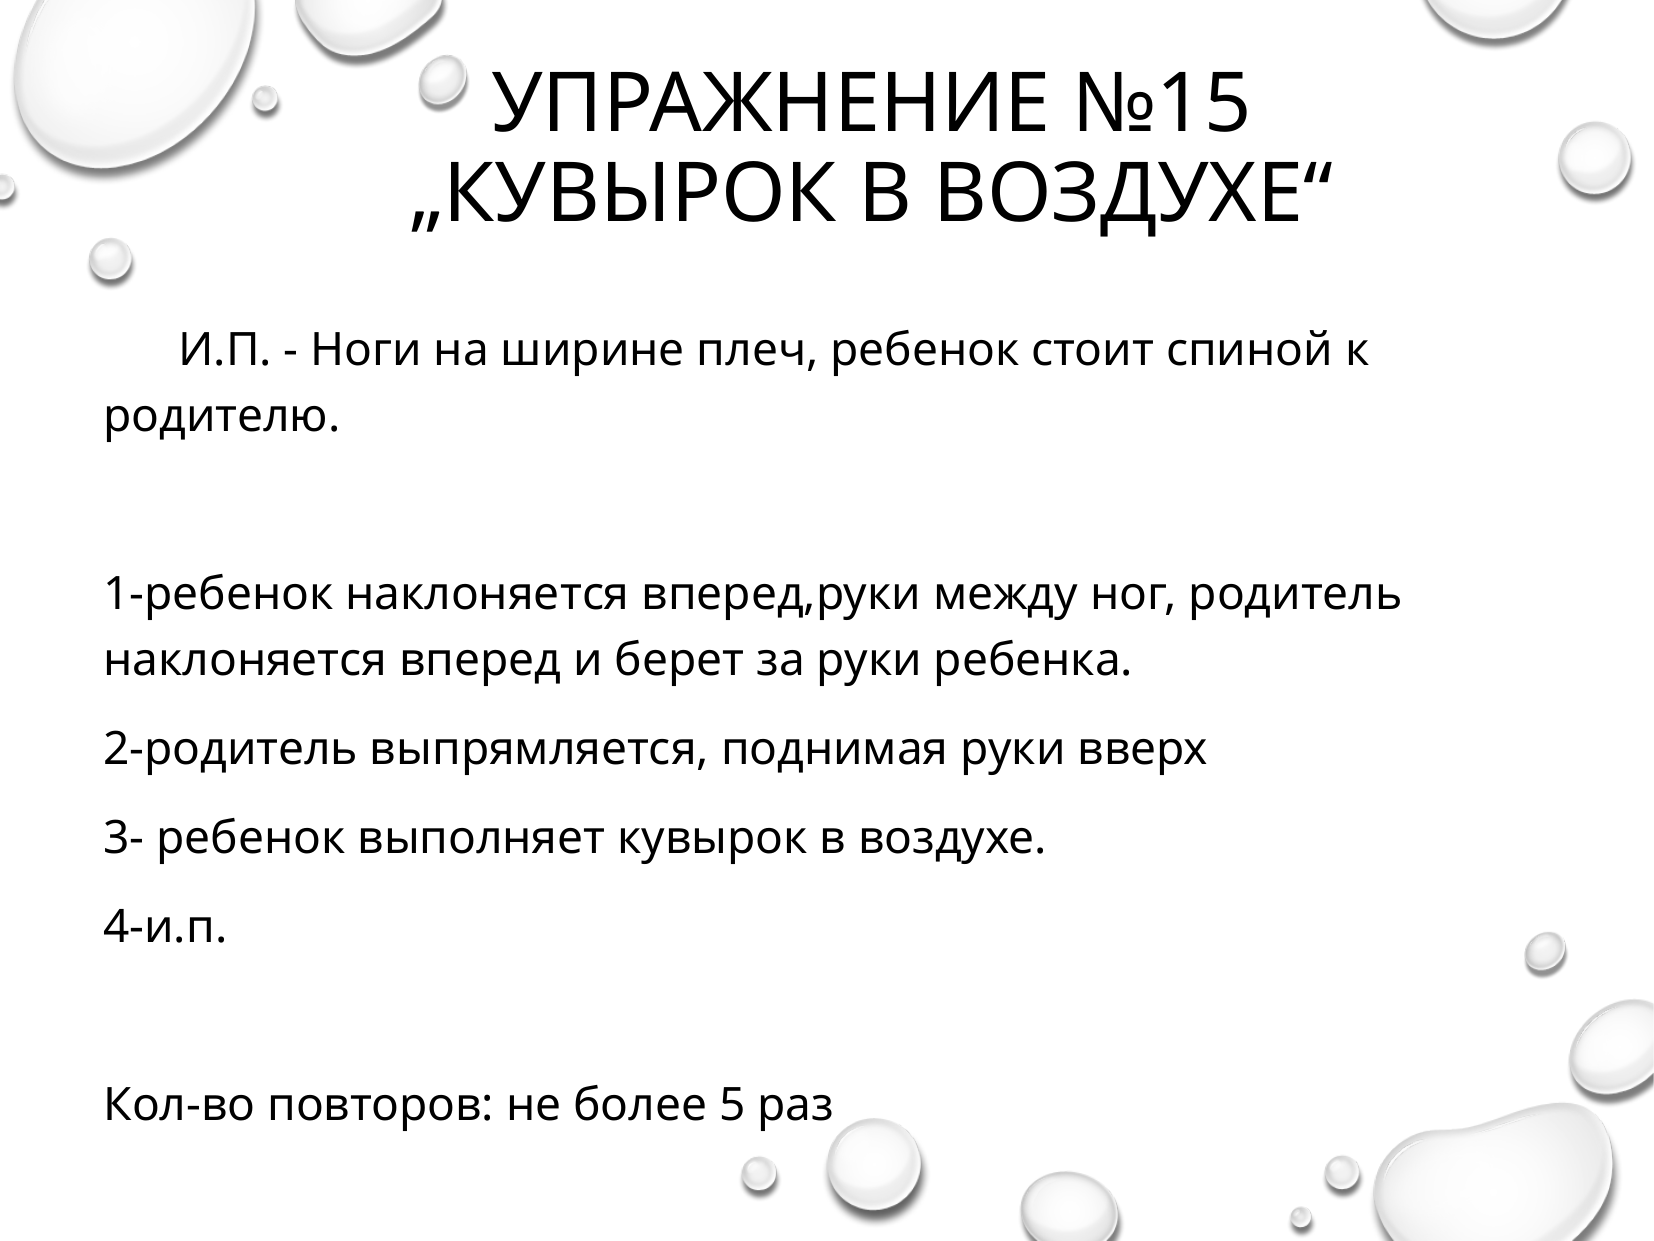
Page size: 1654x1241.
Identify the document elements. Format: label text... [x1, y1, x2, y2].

title Упражнение №15 „Кувырок в воздухе“ [165, 53, 1578, 246]
subtitle И.П. - Ноги на ширине плеч, ребенок стоит спиной к родителю. 1-ребенок наклоняется вперед,руки между ног, родитель наклоняется вперед и берет за руки ребенка. 2-родитель выпрямляется, поднимая руки вверх 3- ребенок выполняет кувырок в воздухе. 4-и.п. Кол-во повторов: не более 5 раз [82, 301, 1522, 1116]
